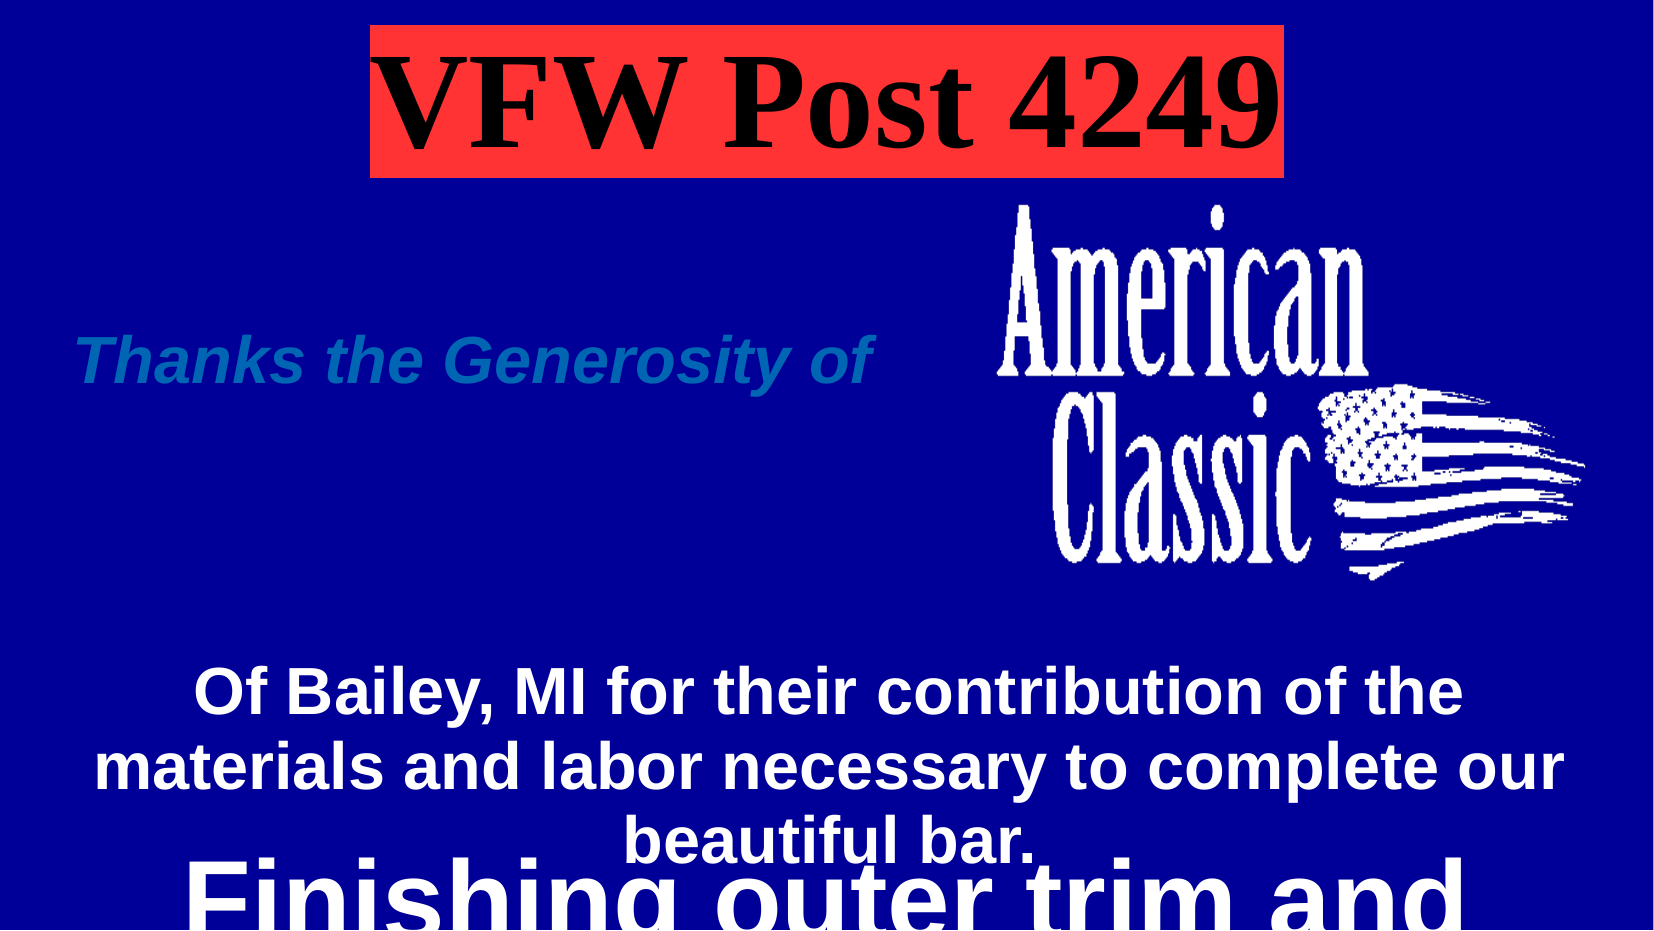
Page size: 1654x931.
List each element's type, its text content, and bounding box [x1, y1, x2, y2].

text_box Thanks the Generosity of [49, 273, 897, 447]
text_box VFW Post 4249 [88, 18, 1566, 186]
picture [987, 194, 1595, 592]
text_box Of Bailey, MI for their contribution of the materials and labor necessary to complete our beautiful bar. [51, 646, 1609, 830]
text_box Finishing outer trim and footrest completed by Chet Lancaster [33, 830, 1621, 931]
